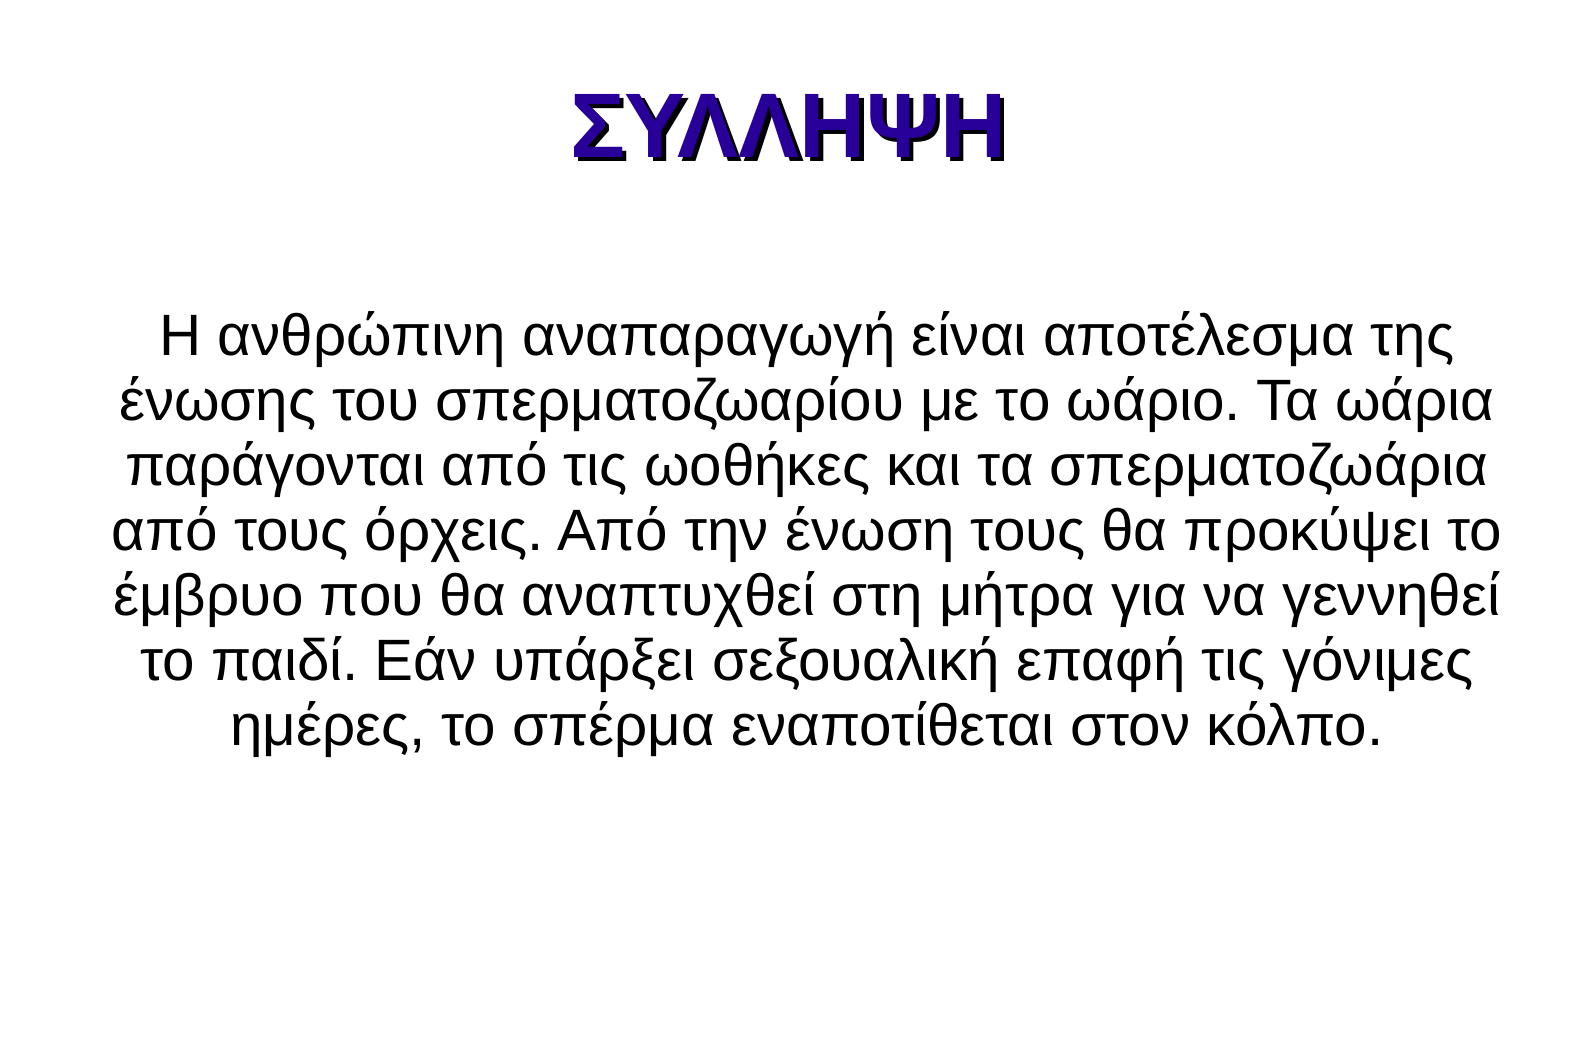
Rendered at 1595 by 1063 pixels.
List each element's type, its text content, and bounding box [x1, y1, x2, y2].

text_box Η ανθρώπινη αναπαραγωγή είναι αποτέλεσμα της ένωσης του σπερματοζωαρίου με το ωάριο. Τα ωάρια παράγονται από τις ωοθήκες και τα σπερματοζωάρια από τους όρχεις. Από την ένωση τους θα προκύψει το έμβρυο που θα αναπτυχθεί στη μήτρα για να γεννηθεί το παιδί. Εάν υπάρξει σεξουαλική επαφή τις γόνιμες ημέρες, το σπέρμα εναποτίθεται στον κόλπο. [88, 295, 1527, 886]
title ΣΥΛΛΗΨΗ [70, 43, 1506, 207]
